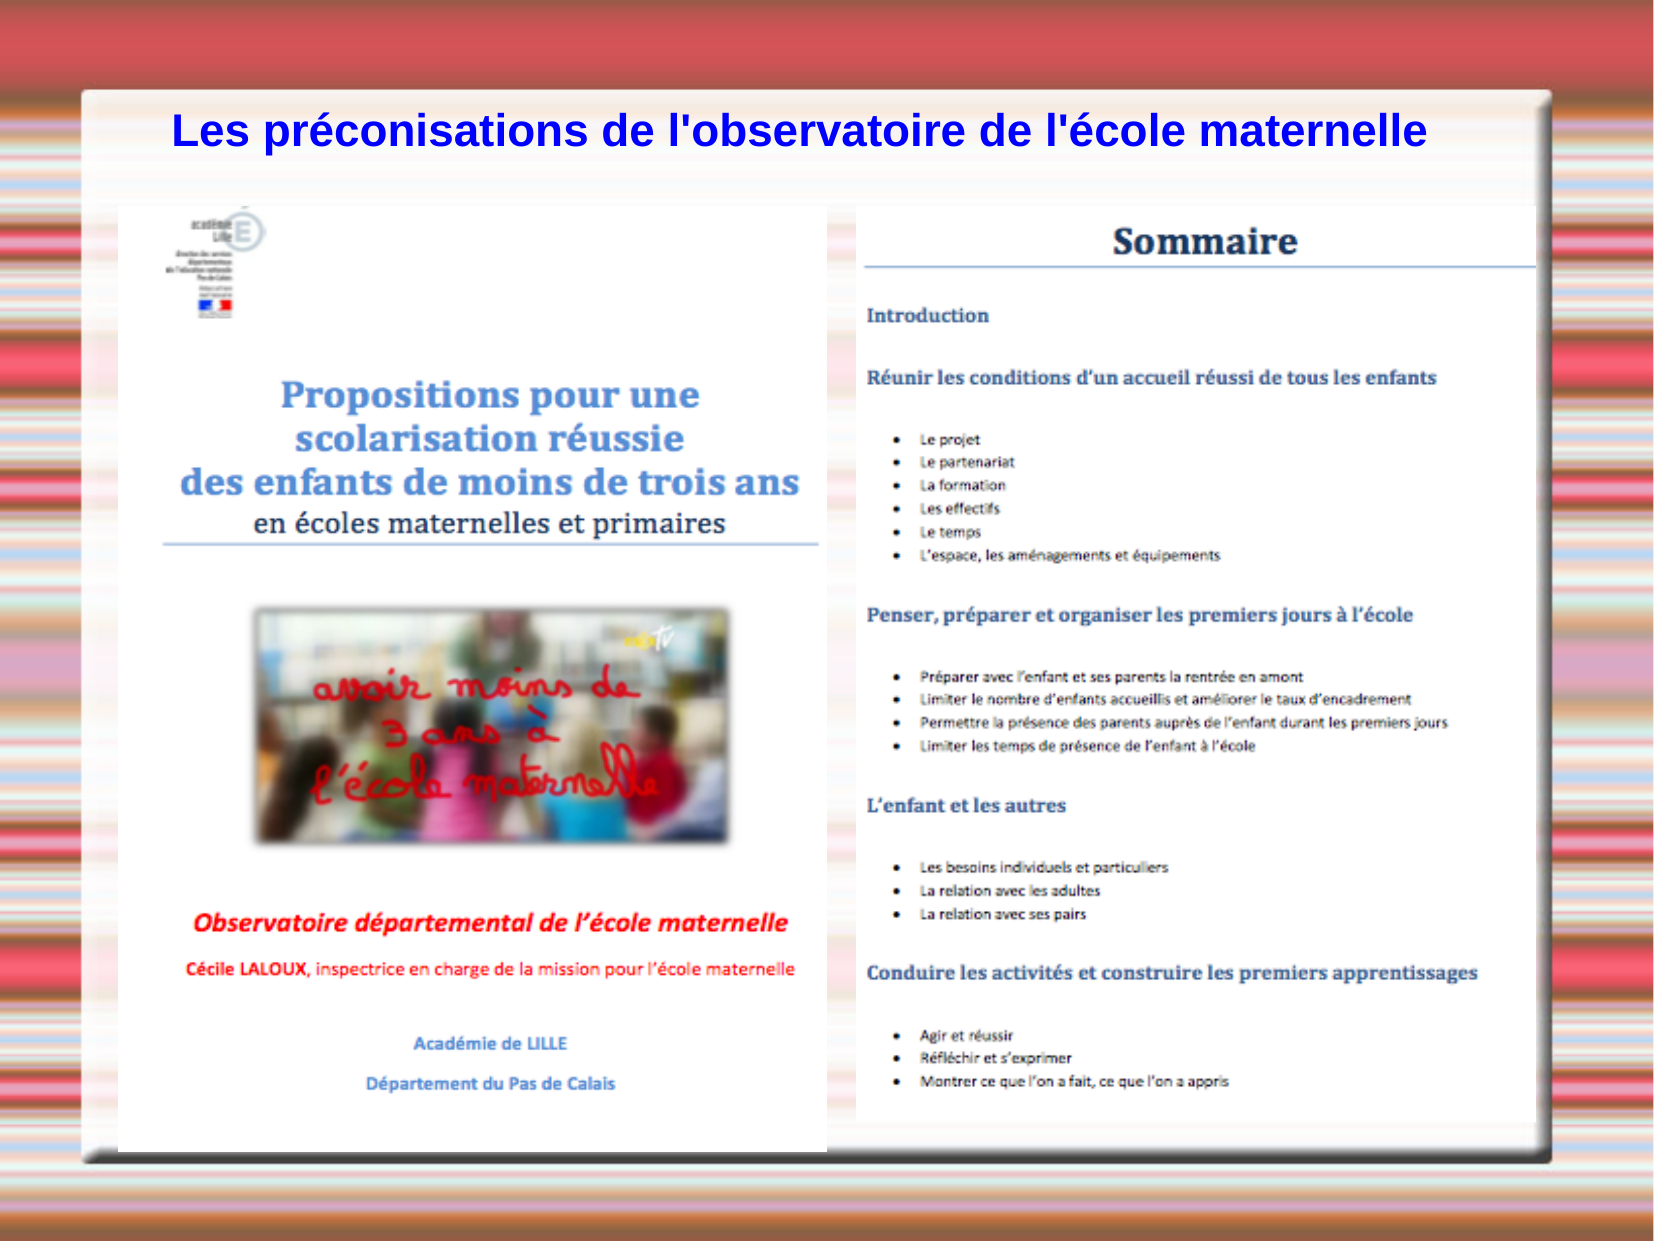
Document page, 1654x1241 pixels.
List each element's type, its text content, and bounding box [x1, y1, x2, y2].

picture [0, 0, 1654, 1241]
list Les préconisations de l'observatoire de l'école maternelle [88, 104, 1506, 1211]
